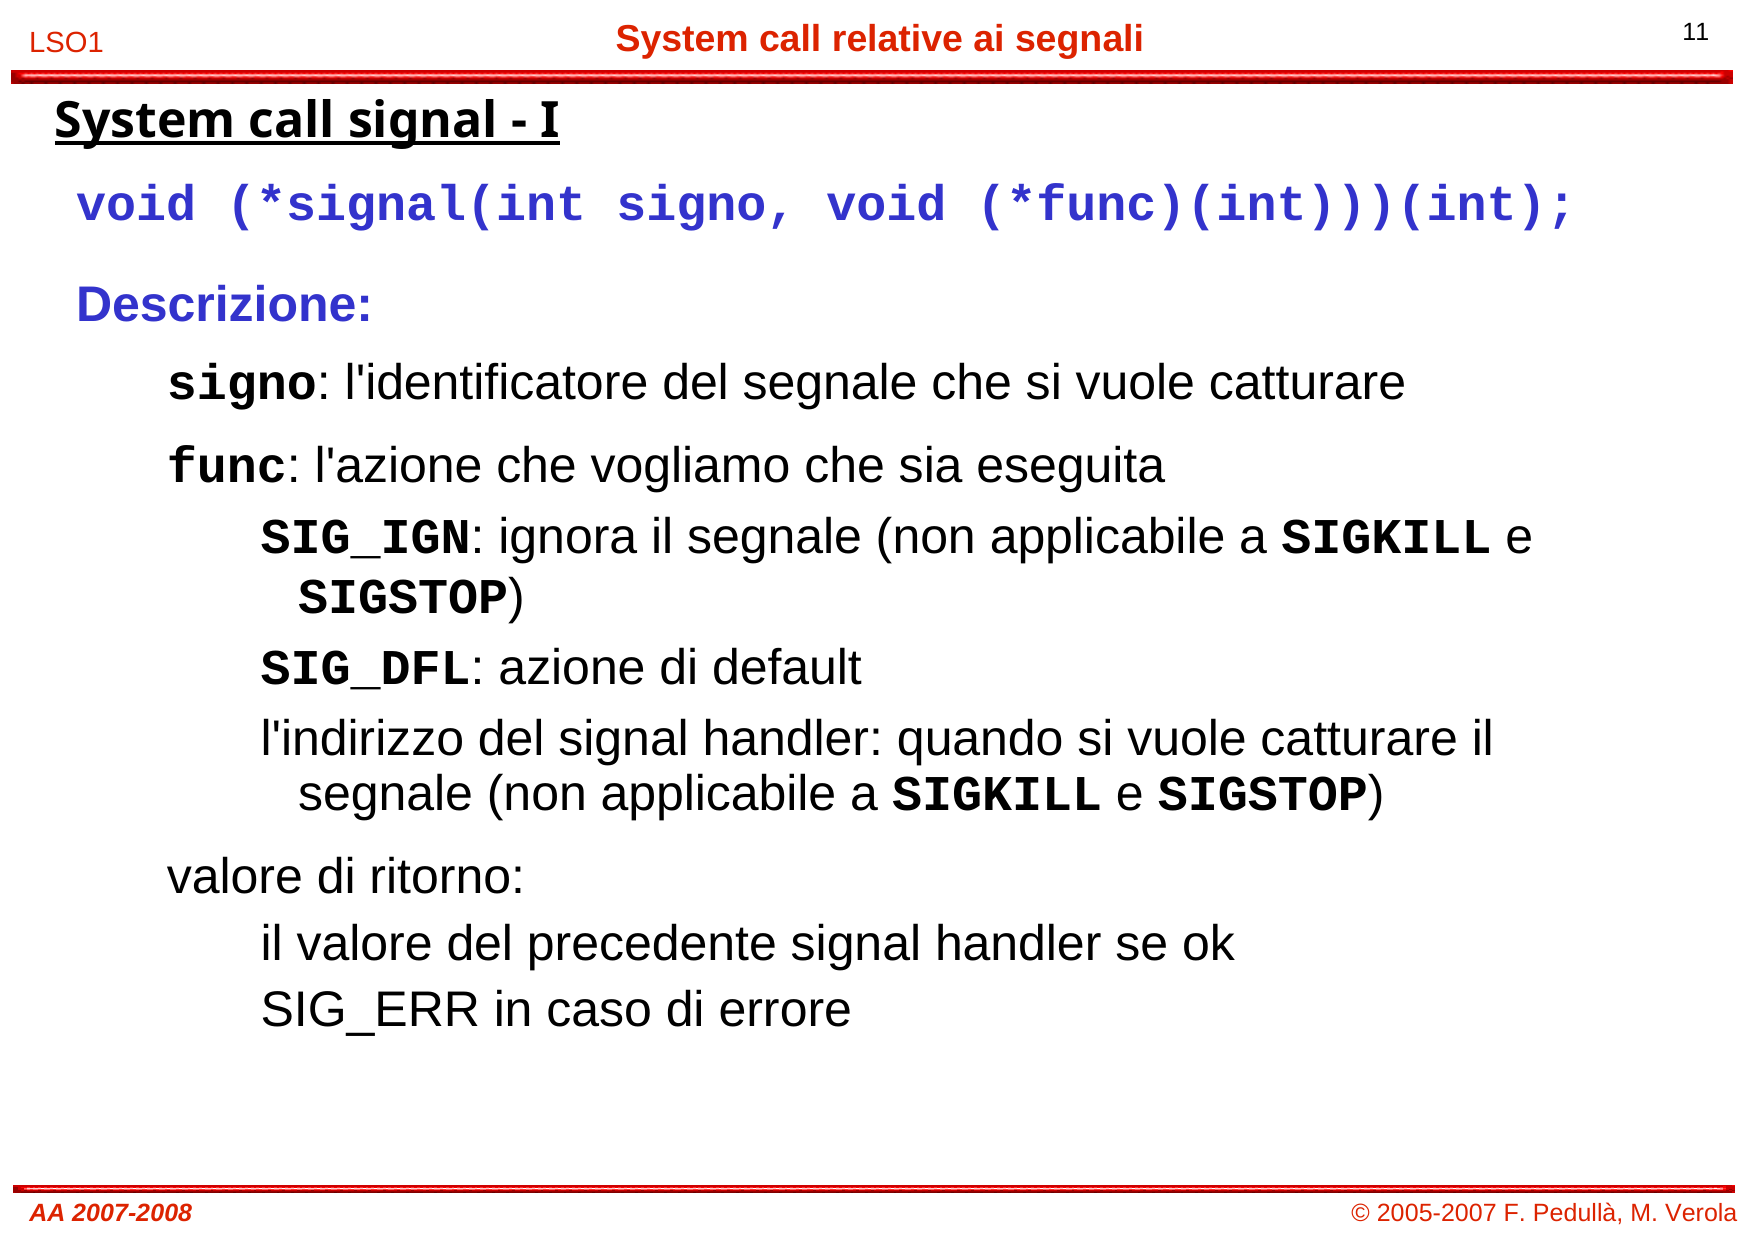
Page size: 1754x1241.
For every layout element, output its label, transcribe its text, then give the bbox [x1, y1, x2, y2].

picture [1696, 1185, 1735, 1193]
picture [13, 1185, 58, 1193]
picture [11, 70, 1733, 84]
list void (*signal(int signo, void (*func)(int)))(int); Descrizione: signo: l'identificatore del segnale che si vuole catturare func: l'azione che vogliamo che sia eseguita SIG_IGN: ignora il segnale (non applicabile a SIGKILL e SIGSTOP) SIG_DFL: azione di default l'indirizzo del signal handler: quando si vuole catturare il segnale (non applicabile a SIGKILL e SIGSTOP) valore di ritorno: il valore del precedente signal handler se ok SIG_ERR in caso di errore [58, 171, 1696, 1201]
title System call signal - I [40, 72, 1714, 168]
